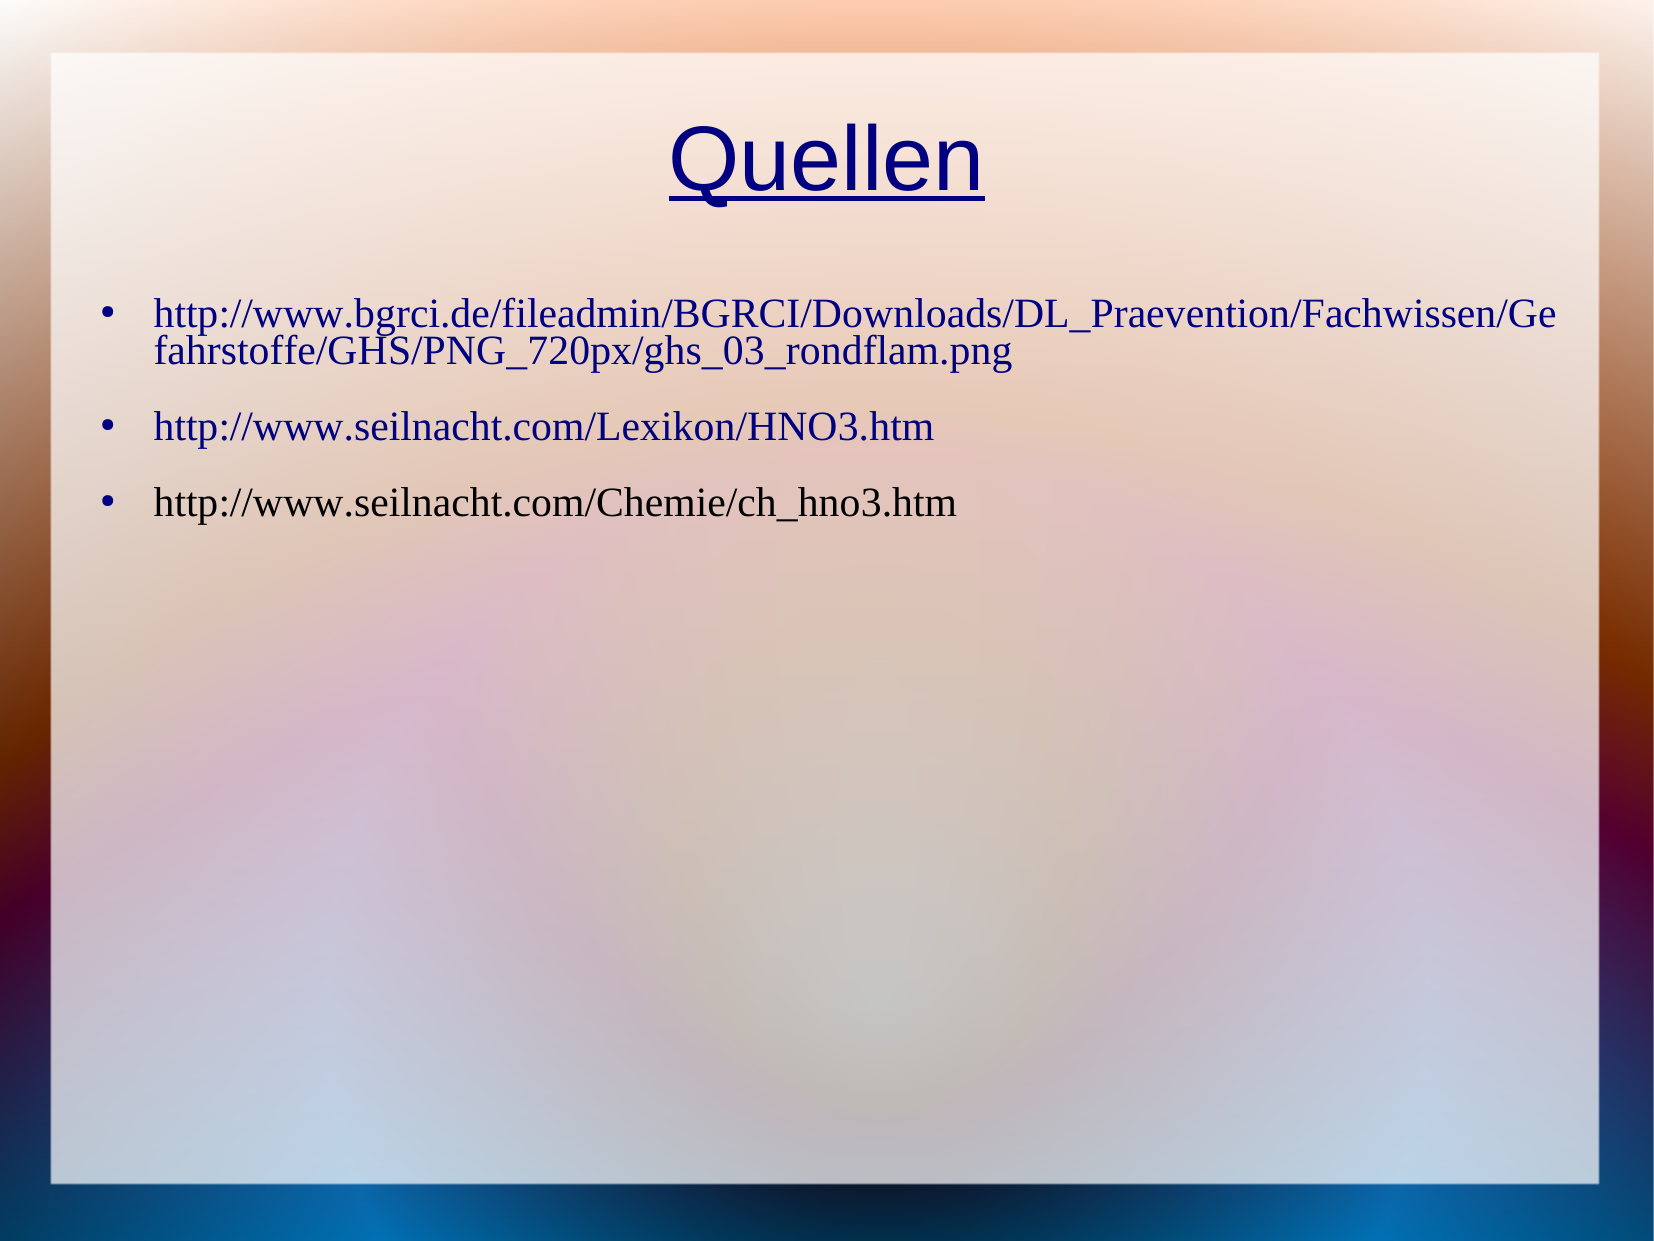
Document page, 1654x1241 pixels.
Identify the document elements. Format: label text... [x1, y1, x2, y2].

list http://www.bgrci.de/fileadmin/BGRCI/Downloads/DL_Praevention/Fachwissen/Gefahrstoffe/GHS/PNG_720px/ghs_03_rondflam.png http://www.seilnacht.com/Lexikon/HNO3.htm http://www.seilnacht.com/Chemie/ch_hno3.htm [82, 290, 1571, 1034]
title Quellen [82, 55, 1571, 263]
picture [0, 0, 1654, 1241]
